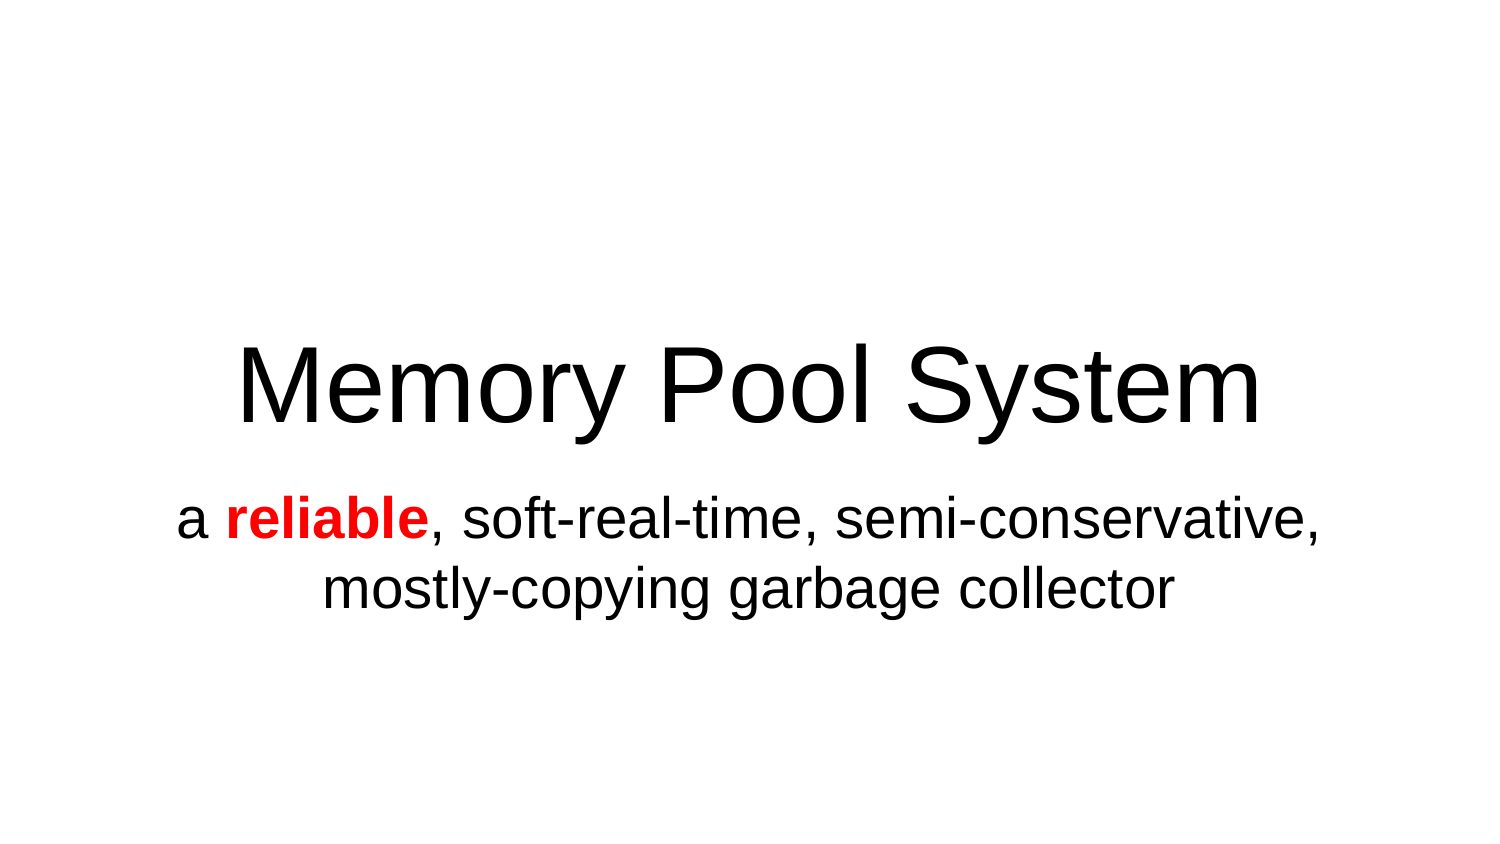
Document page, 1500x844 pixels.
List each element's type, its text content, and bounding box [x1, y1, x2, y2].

subtitle a reliable, soft-real-time, semi-conservative, mostly-copying garbage collector [51, 464, 1449, 746]
title Memory Pool System [51, 122, 1449, 459]
